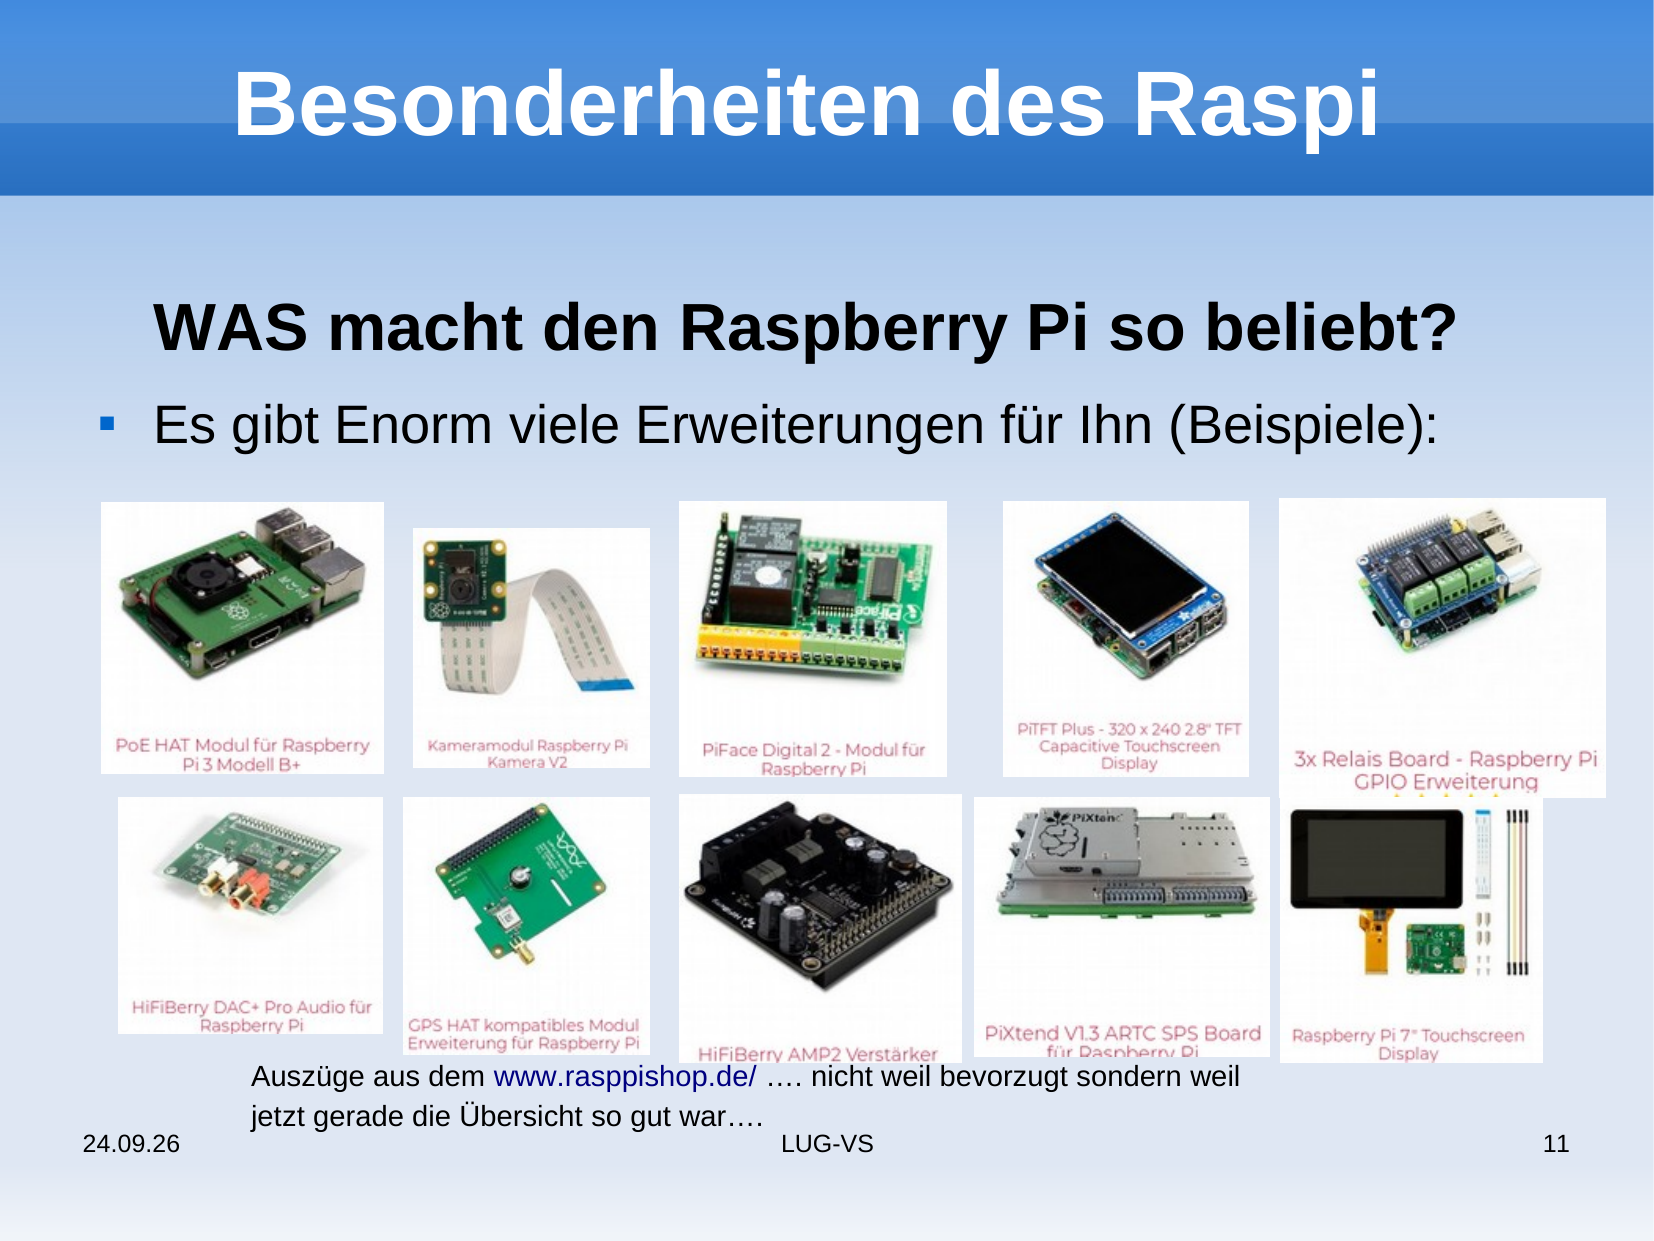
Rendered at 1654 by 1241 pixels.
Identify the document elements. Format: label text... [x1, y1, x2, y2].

text_box Auszüge aus dem www.rasppishop.de/ …. nicht weil bevorzugt sondern weil jetzt gerade die Übersicht so gut war…. [236, 1052, 1265, 1143]
list WAS macht den Raspberry Pi so beliebt? Es gibt Enorm viele Erweiterungen für Ihn (Beispiele): [82, 290, 1571, 1109]
title Besonderheiten des Raspi [76, 0, 1565, 208]
picture [0, 0, 1654, 1241]
